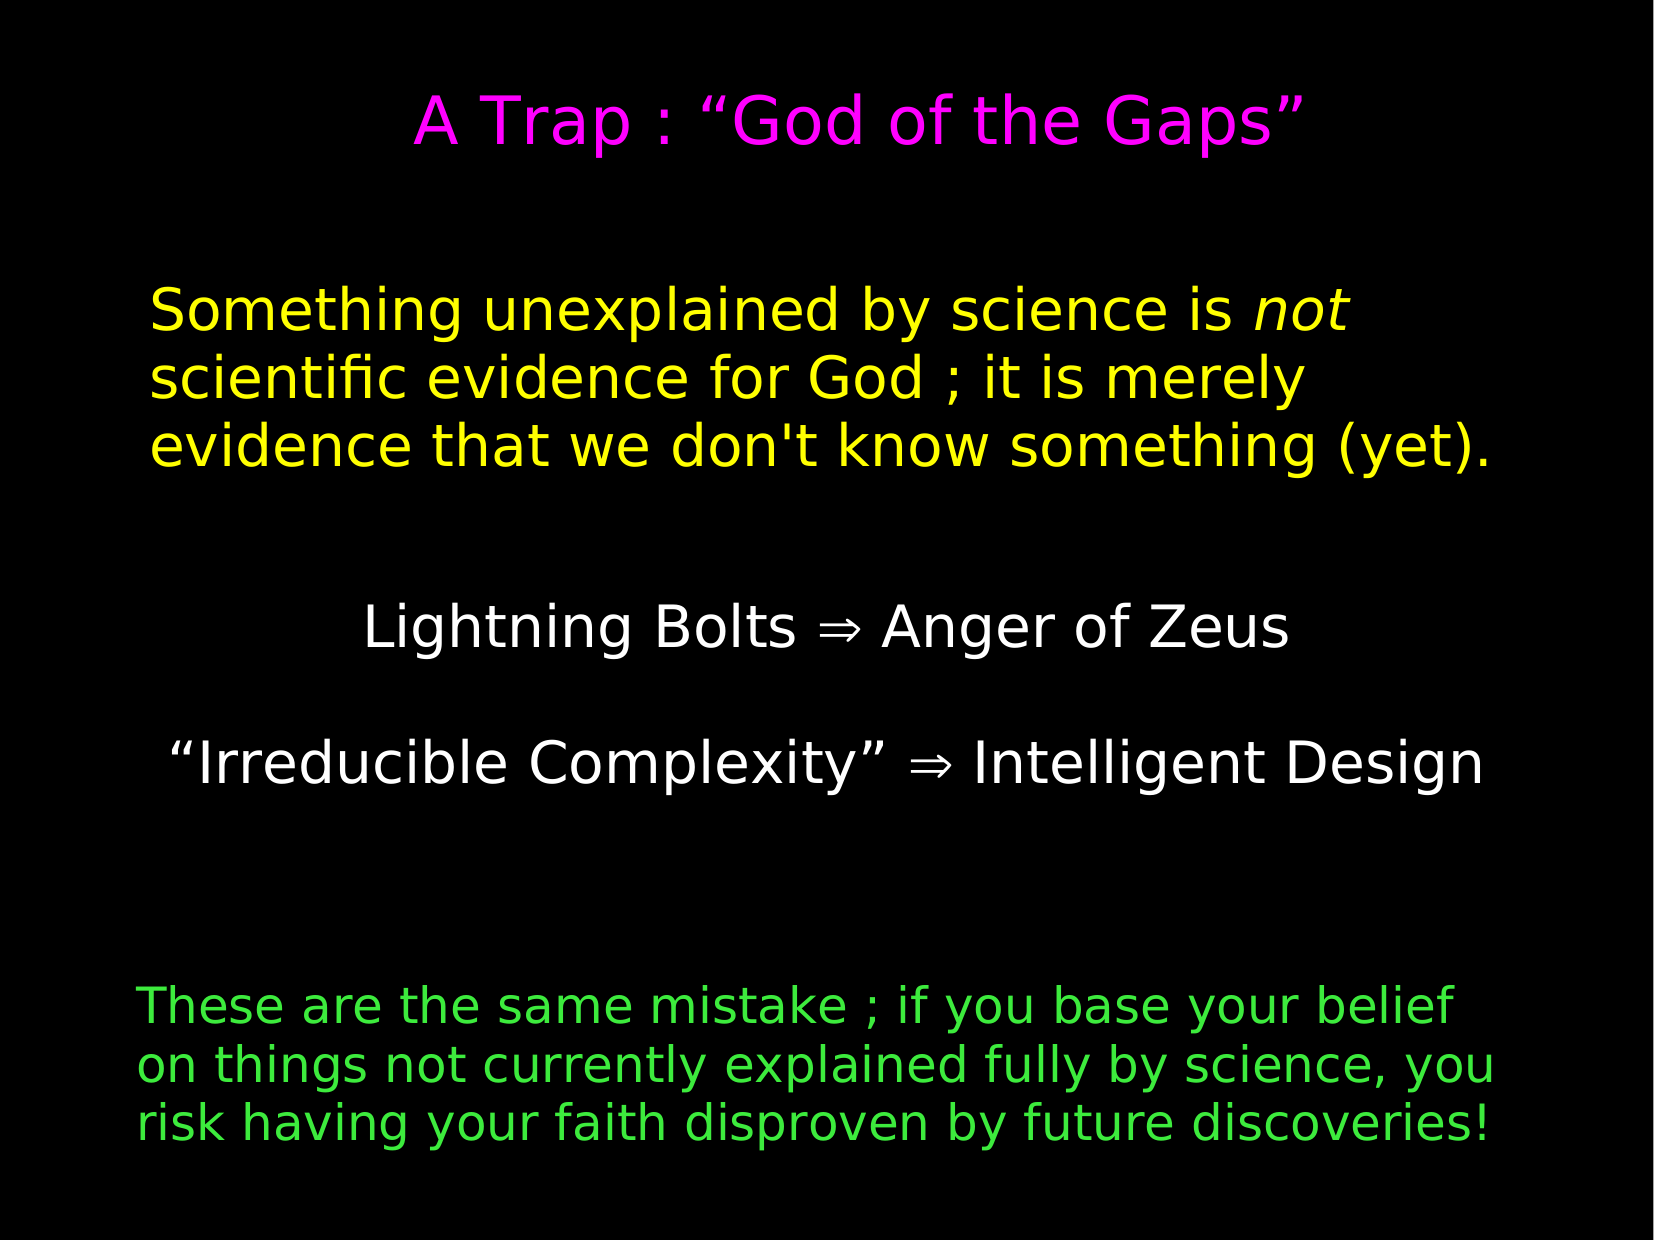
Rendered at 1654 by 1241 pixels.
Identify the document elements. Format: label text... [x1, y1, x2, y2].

text_box A Trap : “God of the Gaps” [399, 75, 1324, 168]
text_box These are the same mistake ; if you base your belief on things not currently explained fully by science, you risk having your faith disproven by future discoveries! [121, 970, 1519, 1160]
text_box Lightning Bolts ⇒ Anger of Zeus “Irreducible Complexity” ⇒ Intelligent Design [152, 586, 1501, 805]
text_box Something unexplained by science is not scientific evidence for God ; it is merely evidence that we don't know something (yet). [134, 269, 1519, 488]
